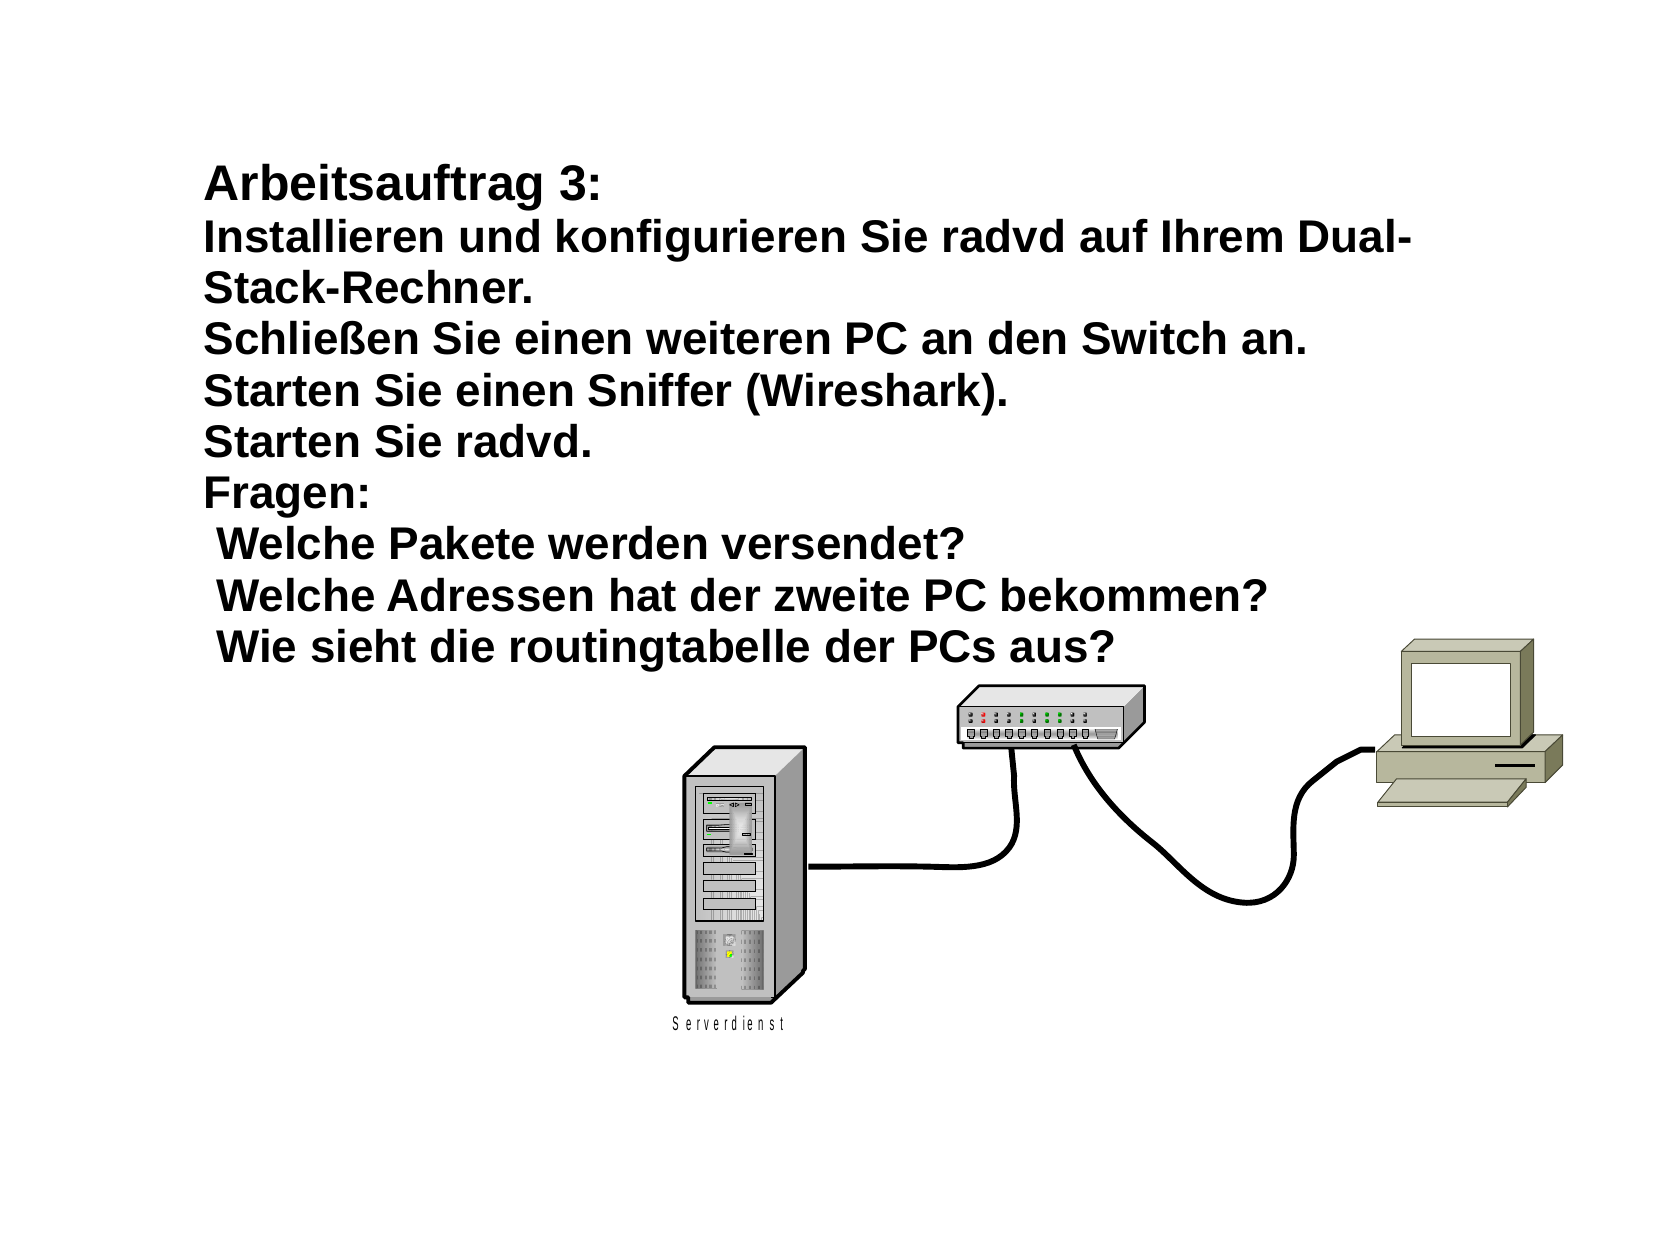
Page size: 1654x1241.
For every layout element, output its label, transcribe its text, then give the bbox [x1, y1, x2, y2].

picture [951, 679, 1152, 803]
picture [649, 738, 845, 1094]
text_box Arbeitsauftrag 3: Installieren und konfigurieren Sie radvd auf Ihrem Dual-Stack-Rechner. Schließen Sie einen weiteren PC an den Switch an. Starten Sie einen Sniffer (Wireshark). Starten Sie radvd. Fragen: Welche Pakete werden versendet? Welche Adressen hat der zweite PC bekommen? Wie sieht die routingtabelle der PCs aus? [188, 147, 1489, 690]
picture [1375, 638, 1565, 810]
